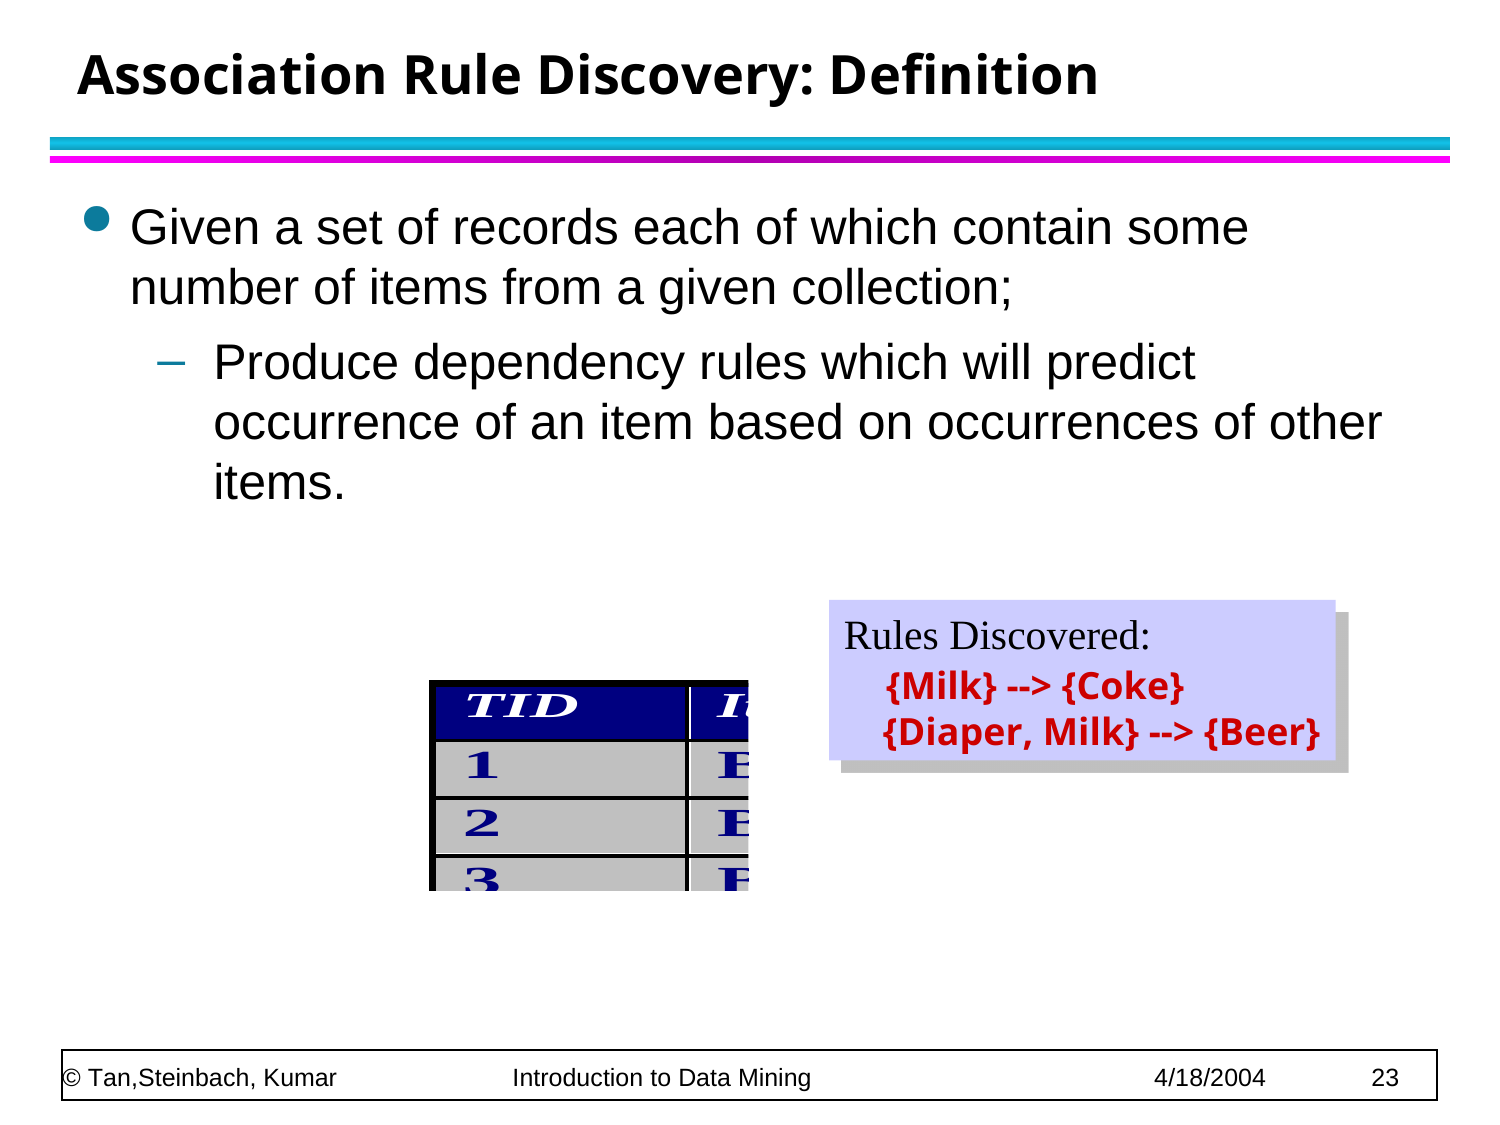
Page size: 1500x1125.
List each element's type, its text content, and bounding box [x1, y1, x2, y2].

title Association Rule Discovery: Definition [62, 22, 1421, 113]
list Given a set of records each of which contain some number of items from a given collection; Produce dependency rules which will predict occurrence of an item based on occurrences of other items. [67, 187, 1432, 1038]
text_box Rules Discovered: {Milk} --> {Coke} {Diaper, Milk} --> {Beer} [829, 599, 1336, 761]
chart [62, 537, 749, 891]
